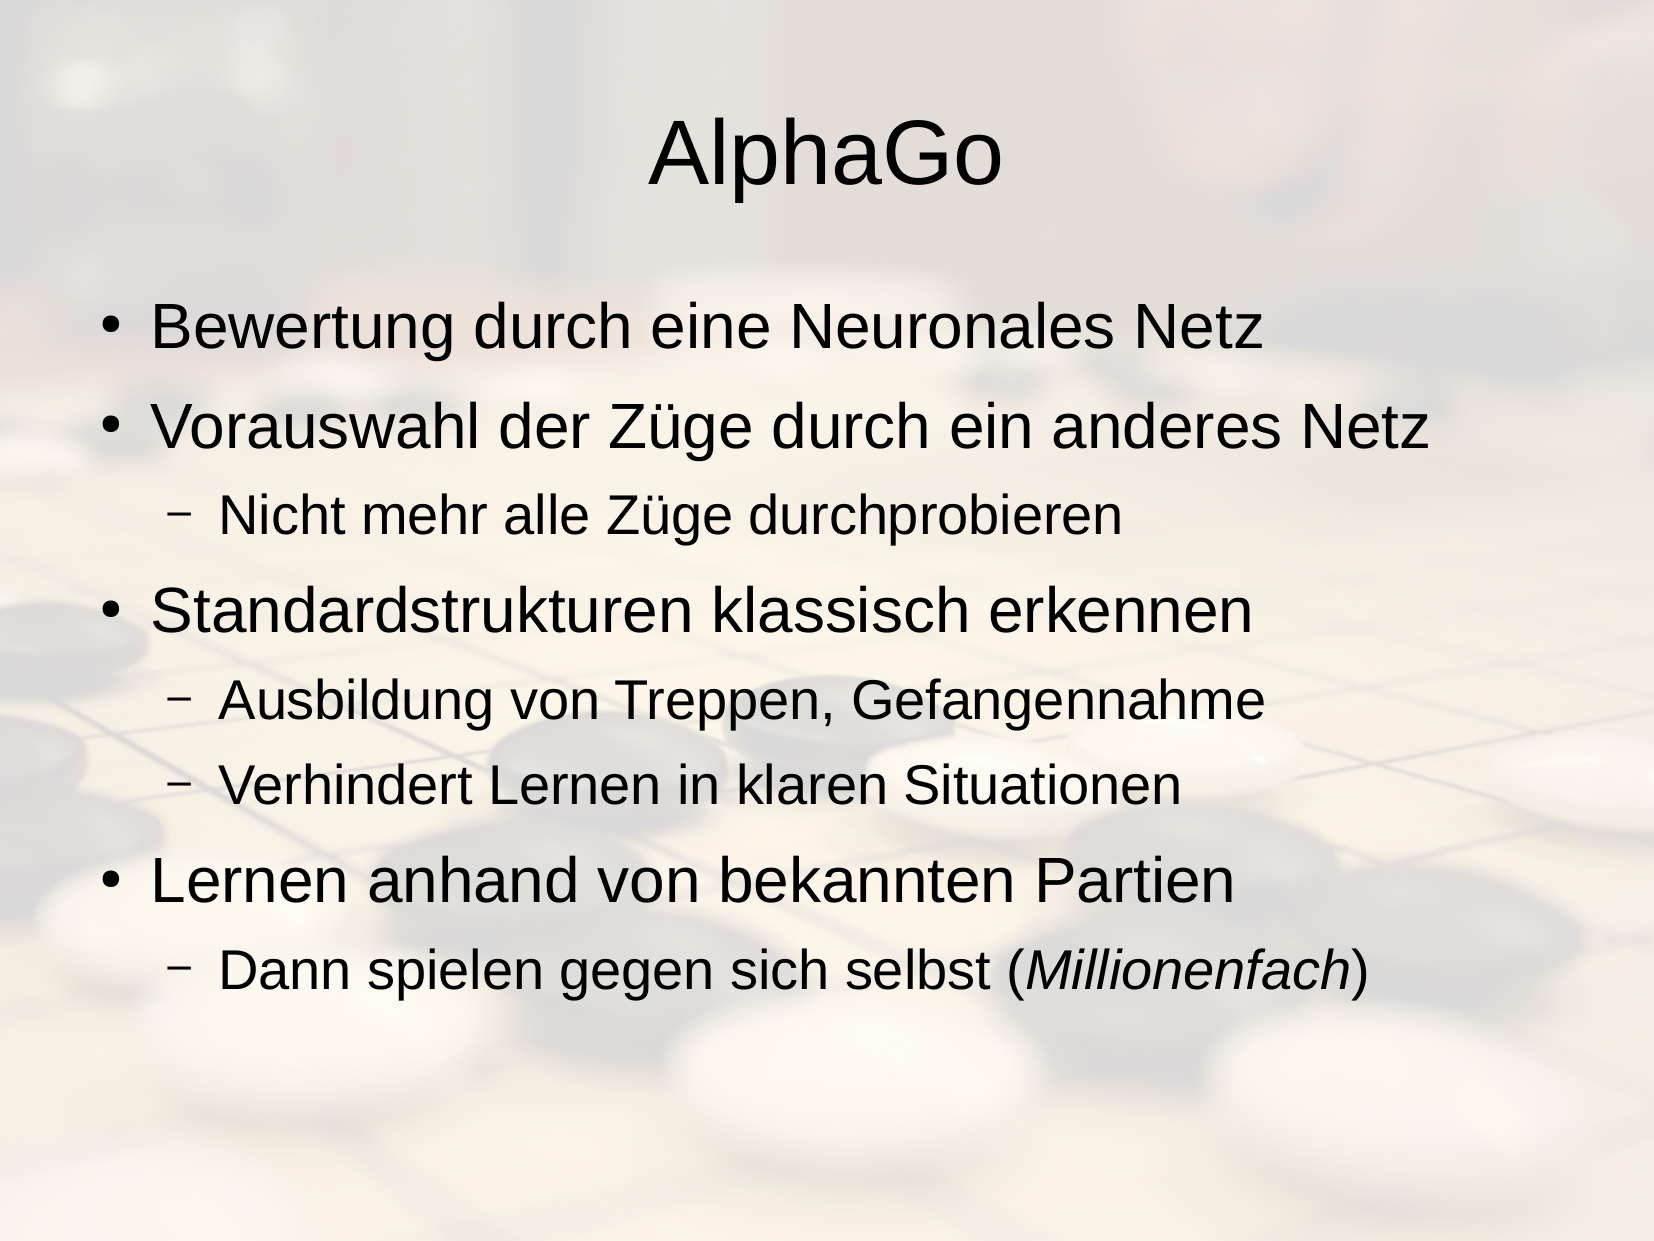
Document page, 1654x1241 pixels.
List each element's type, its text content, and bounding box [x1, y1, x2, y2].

list Bewertung durch eine Neuronales Netz Vorauswahl der Züge durch ein anderes Netz Nicht mehr alle Züge durchprobieren Standardstrukturen klassisch erkennen Ausbildung von Treppen, Gefangennahme Verhindert Lernen in klaren Situationen Lernen anhand von bekannten Partien Dann spielen gegen sich selbst (Millionenfach) [82, 290, 1571, 1010]
title AlphaGo [82, 49, 1571, 257]
